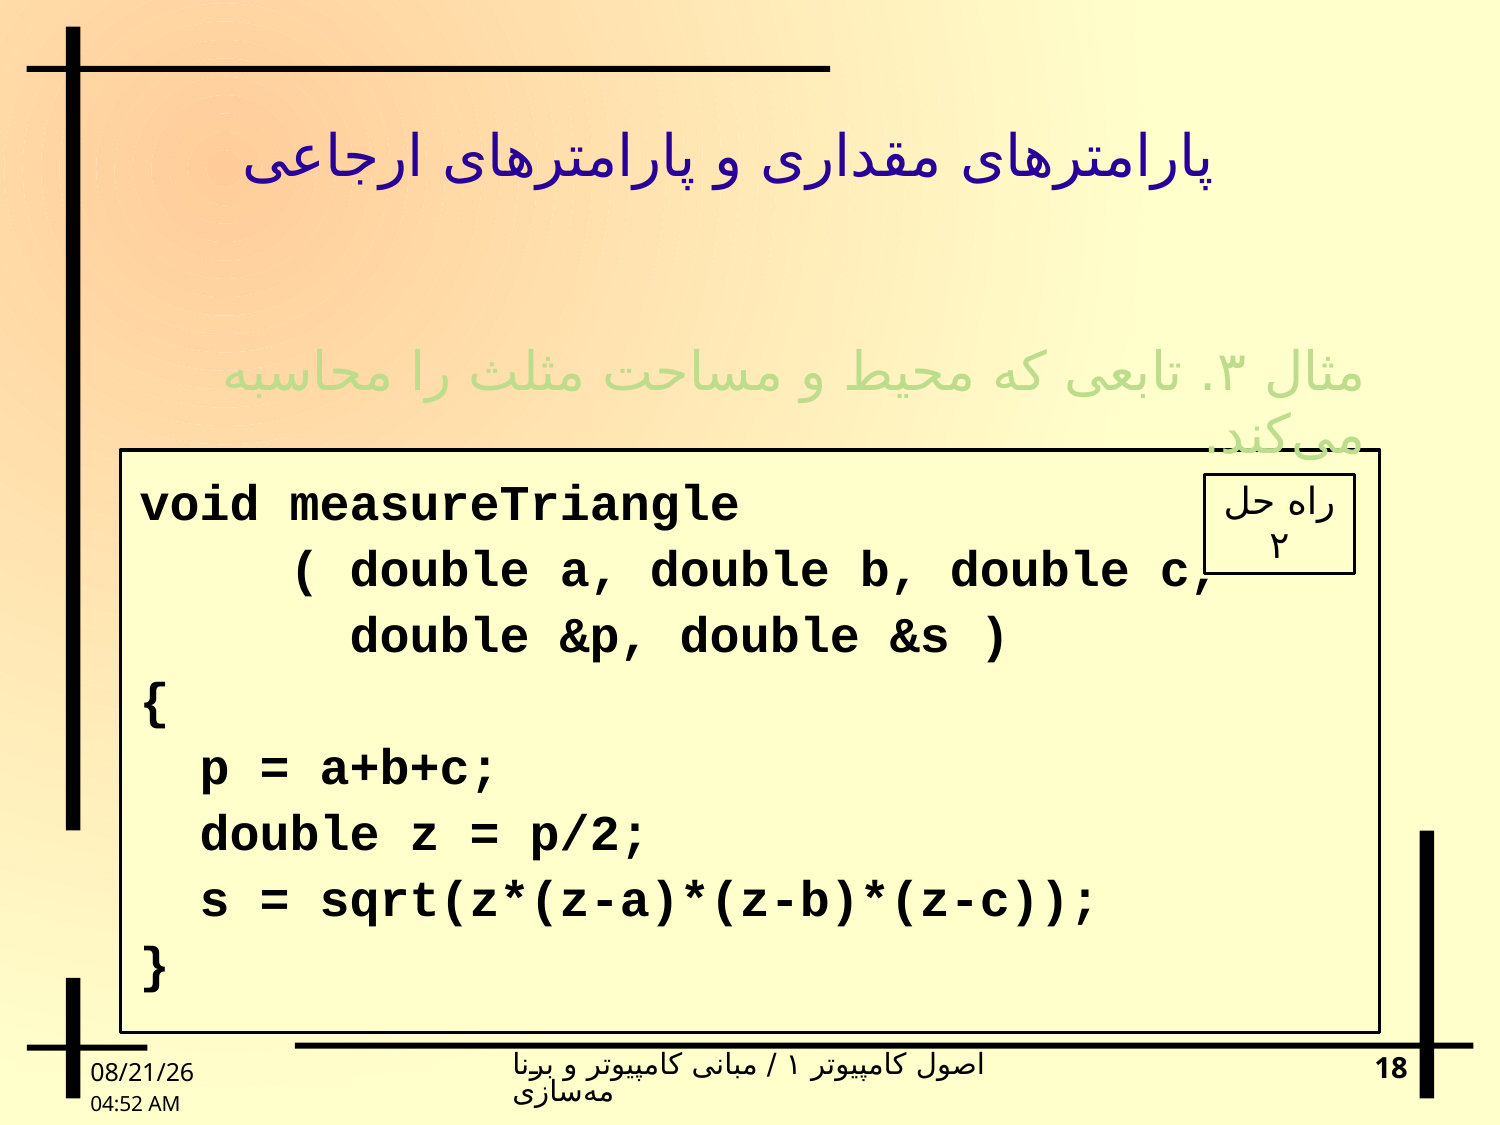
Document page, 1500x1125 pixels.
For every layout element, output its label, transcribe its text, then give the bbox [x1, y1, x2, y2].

title پارامترهای مقداری و پارامترهای ارجاعی [113, 96, 1344, 217]
list مثال ۳. تابعی که محیط و مساحت مثلث را محاسبه می‌کند. [81, 340, 1419, 438]
list void measureTriangle ( double a, double b, double c, double &p, double &s ) { p = a+b+c; double z = p/2; s = sqrt(z*(z-a)*(z-b)*(z-c)); } [120, 450, 1380, 1033]
text_box راه حل ۲ [1204, 474, 1355, 548]
